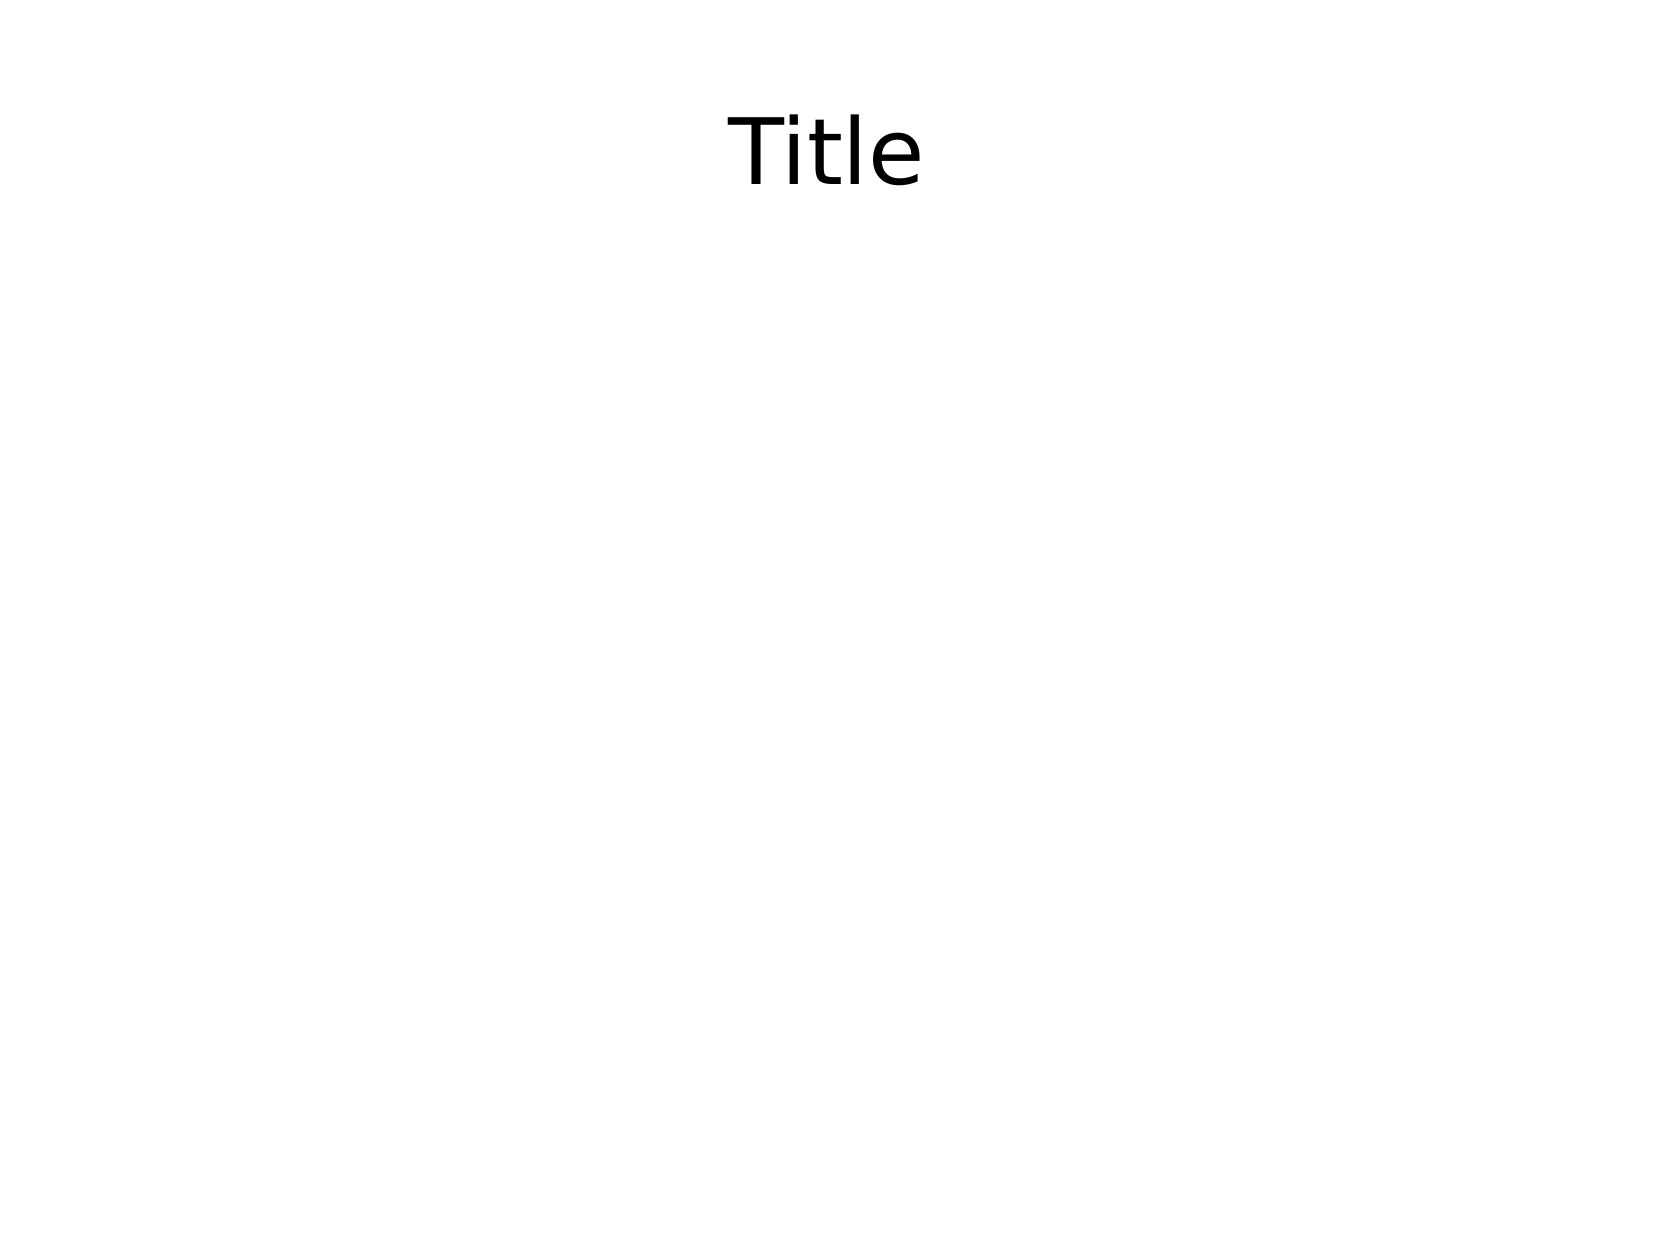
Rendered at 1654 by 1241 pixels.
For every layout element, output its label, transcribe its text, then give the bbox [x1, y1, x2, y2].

title Title [82, 49, 1571, 257]
